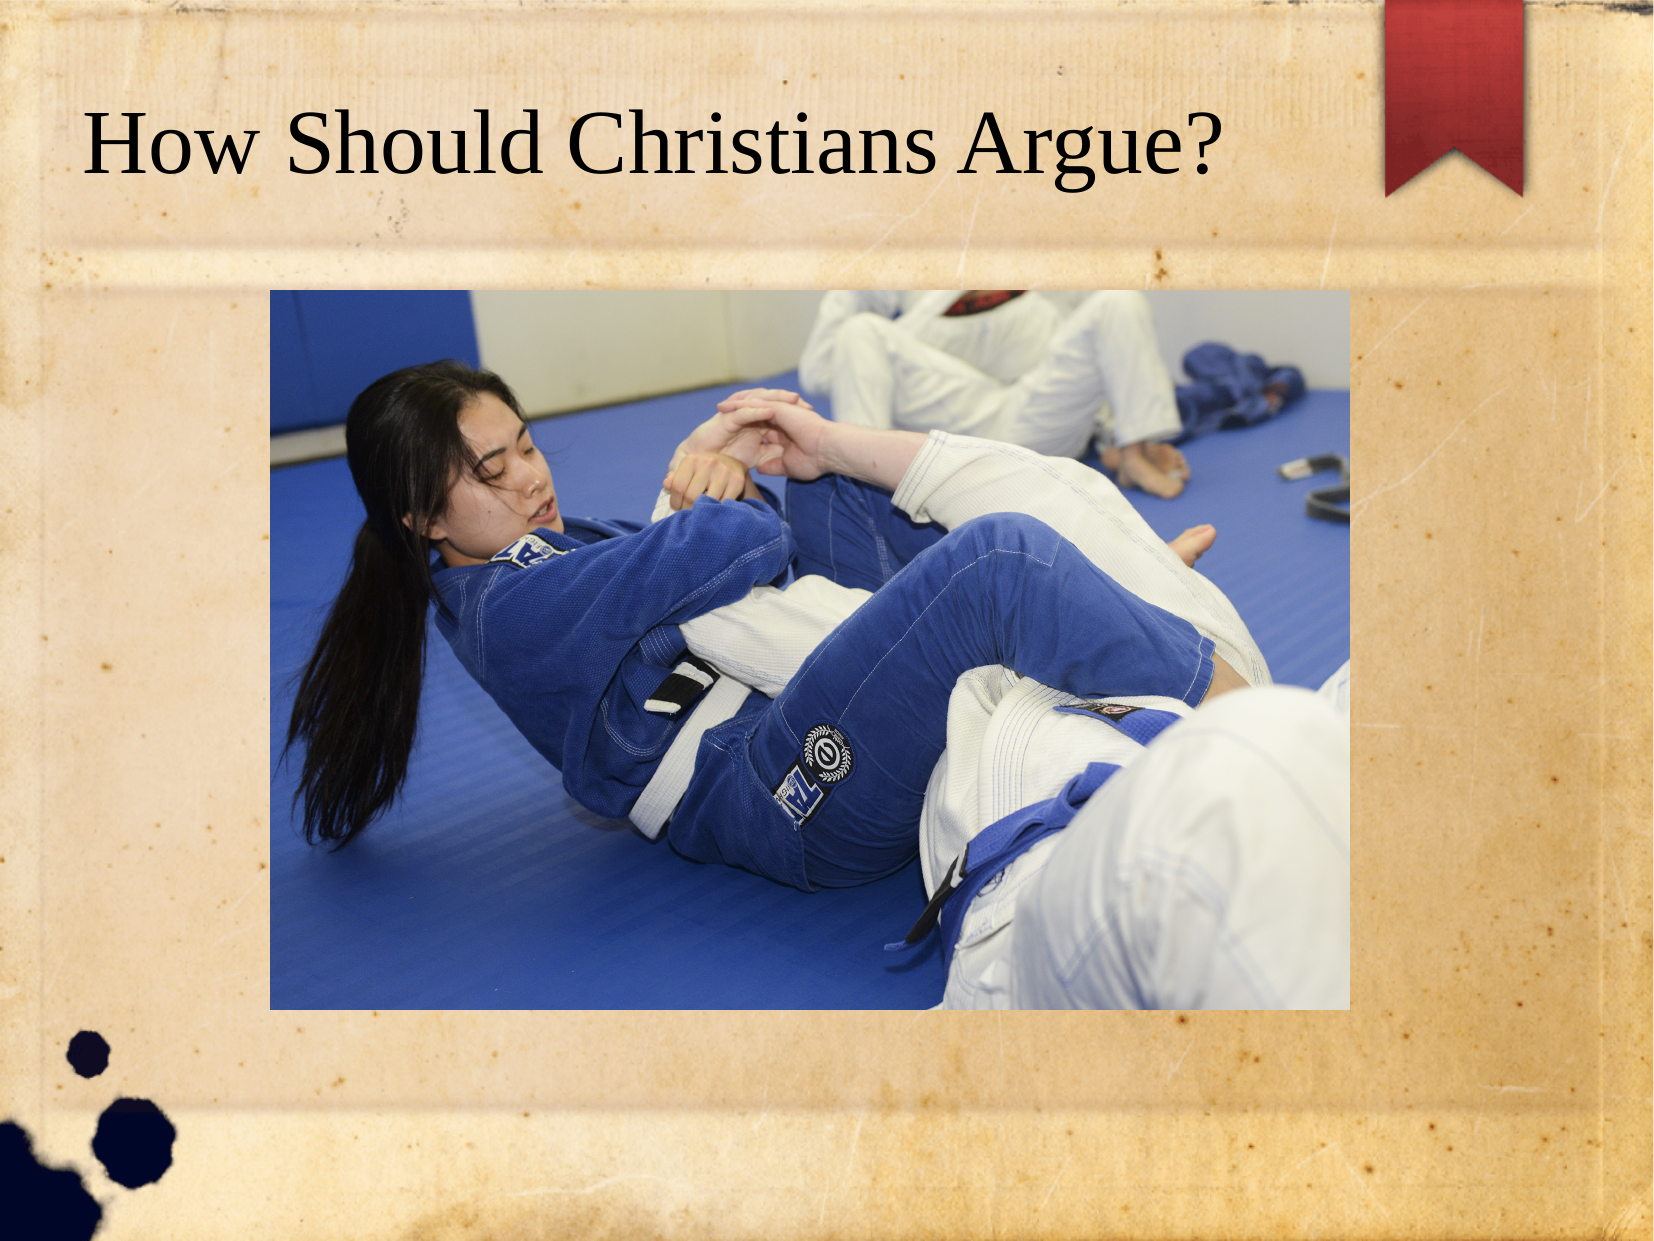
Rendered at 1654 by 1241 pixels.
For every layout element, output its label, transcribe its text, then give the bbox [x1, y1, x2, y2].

title How Should Christians Argue? [82, 49, 1347, 237]
picture [0, 0, 1654, 1241]
